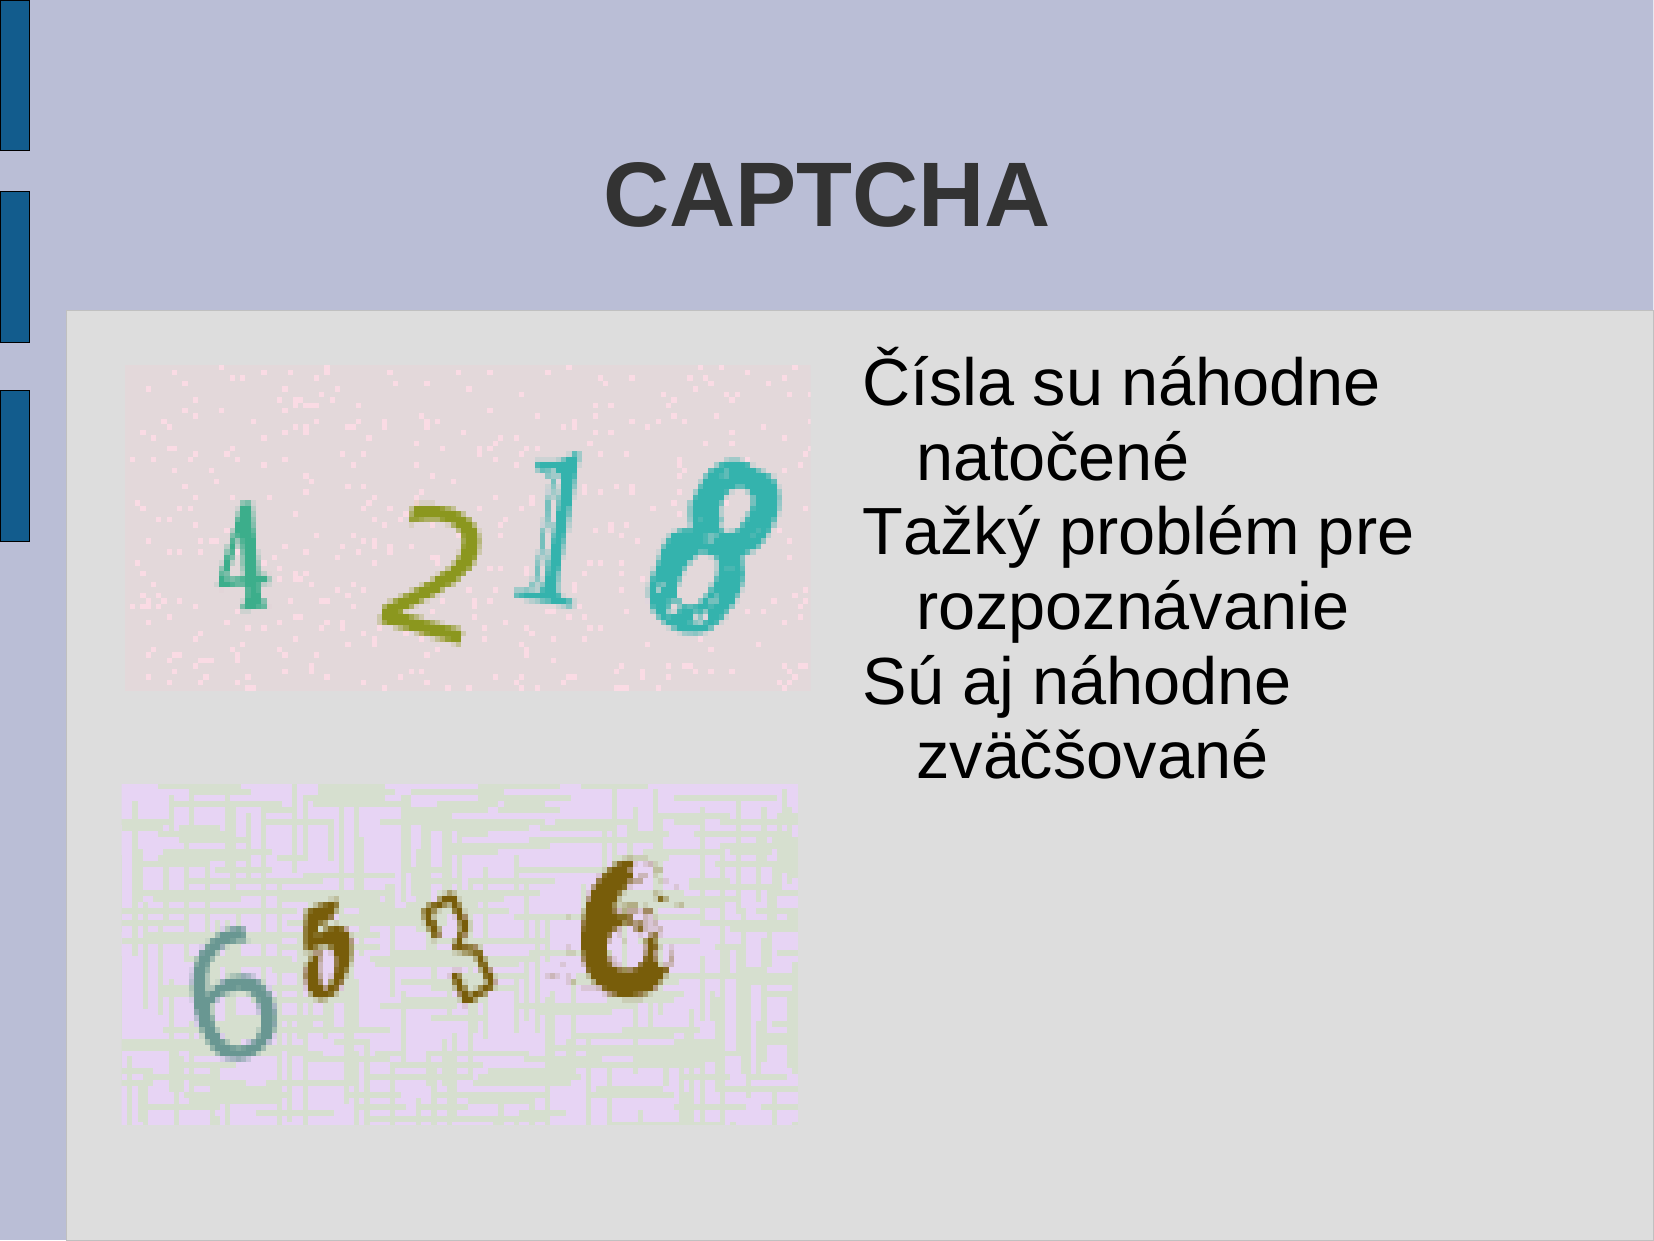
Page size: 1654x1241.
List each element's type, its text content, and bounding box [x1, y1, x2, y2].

chart [121, 344, 811, 718]
title CAPTCHA [121, 91, 1534, 299]
list Čísla su náhodne natočené Tažký problém pre rozpoznávanie Sú aj náhodne zväčšované [845, 344, 1535, 1127]
chart [121, 752, 827, 1126]
